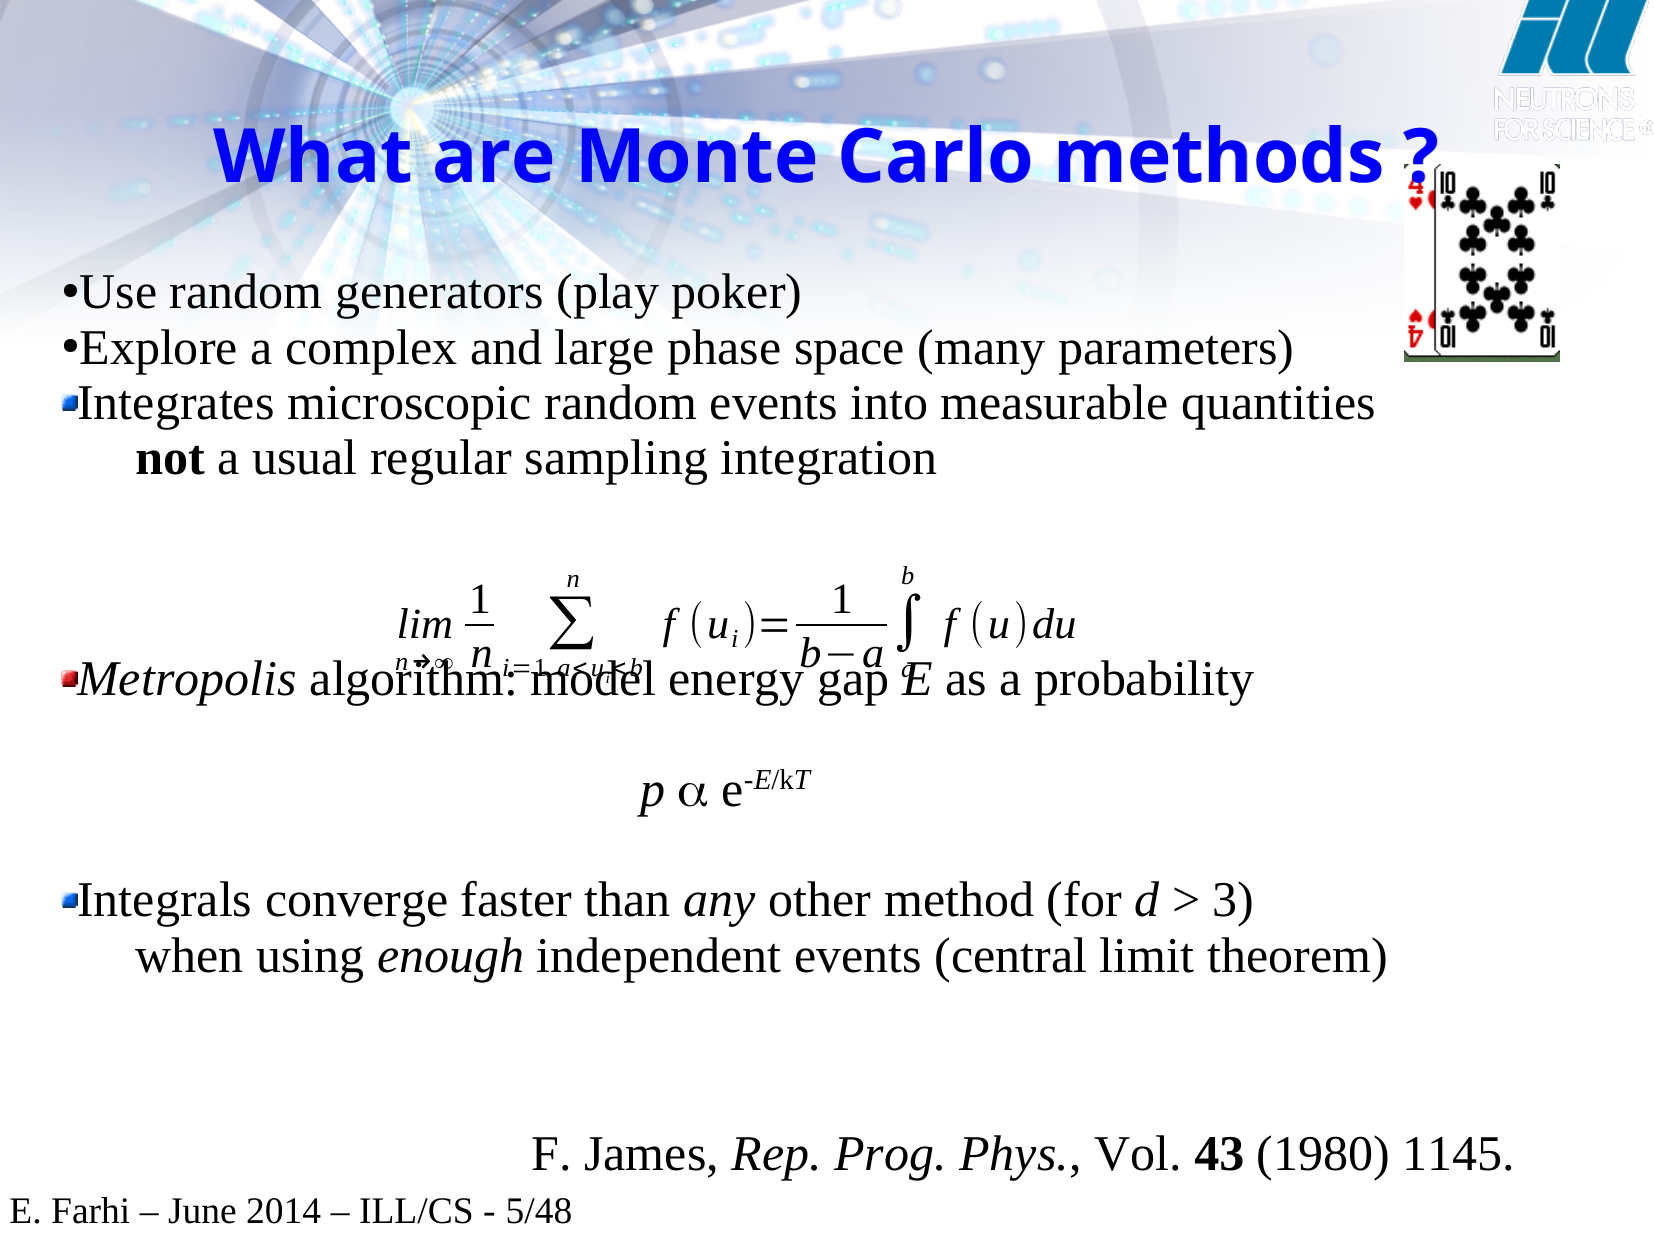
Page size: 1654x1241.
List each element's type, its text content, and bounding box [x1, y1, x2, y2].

chart [383, 561, 1089, 686]
text_box Use random generators (play poker) Explore a complex and large phase space (many parameters) Integrates microscopic random events into measurable quantities not a usual regular sampling integration Metropolis algorithm: model energy gap E as a probability p a e-E/kT Integrals converge faster than any other method (for d > 3) when using enough independent events (central limit theorem) [61, 264, 1566, 1188]
picture [0, 0, 1654, 362]
text_box F. James, Rep. Prog. Phys., Vol. 43 (1980) 1145. [531, 1125, 1516, 1182]
chart [765, 451, 778, 479]
title What are Monte Carlo methods ? [82, 49, 1571, 257]
